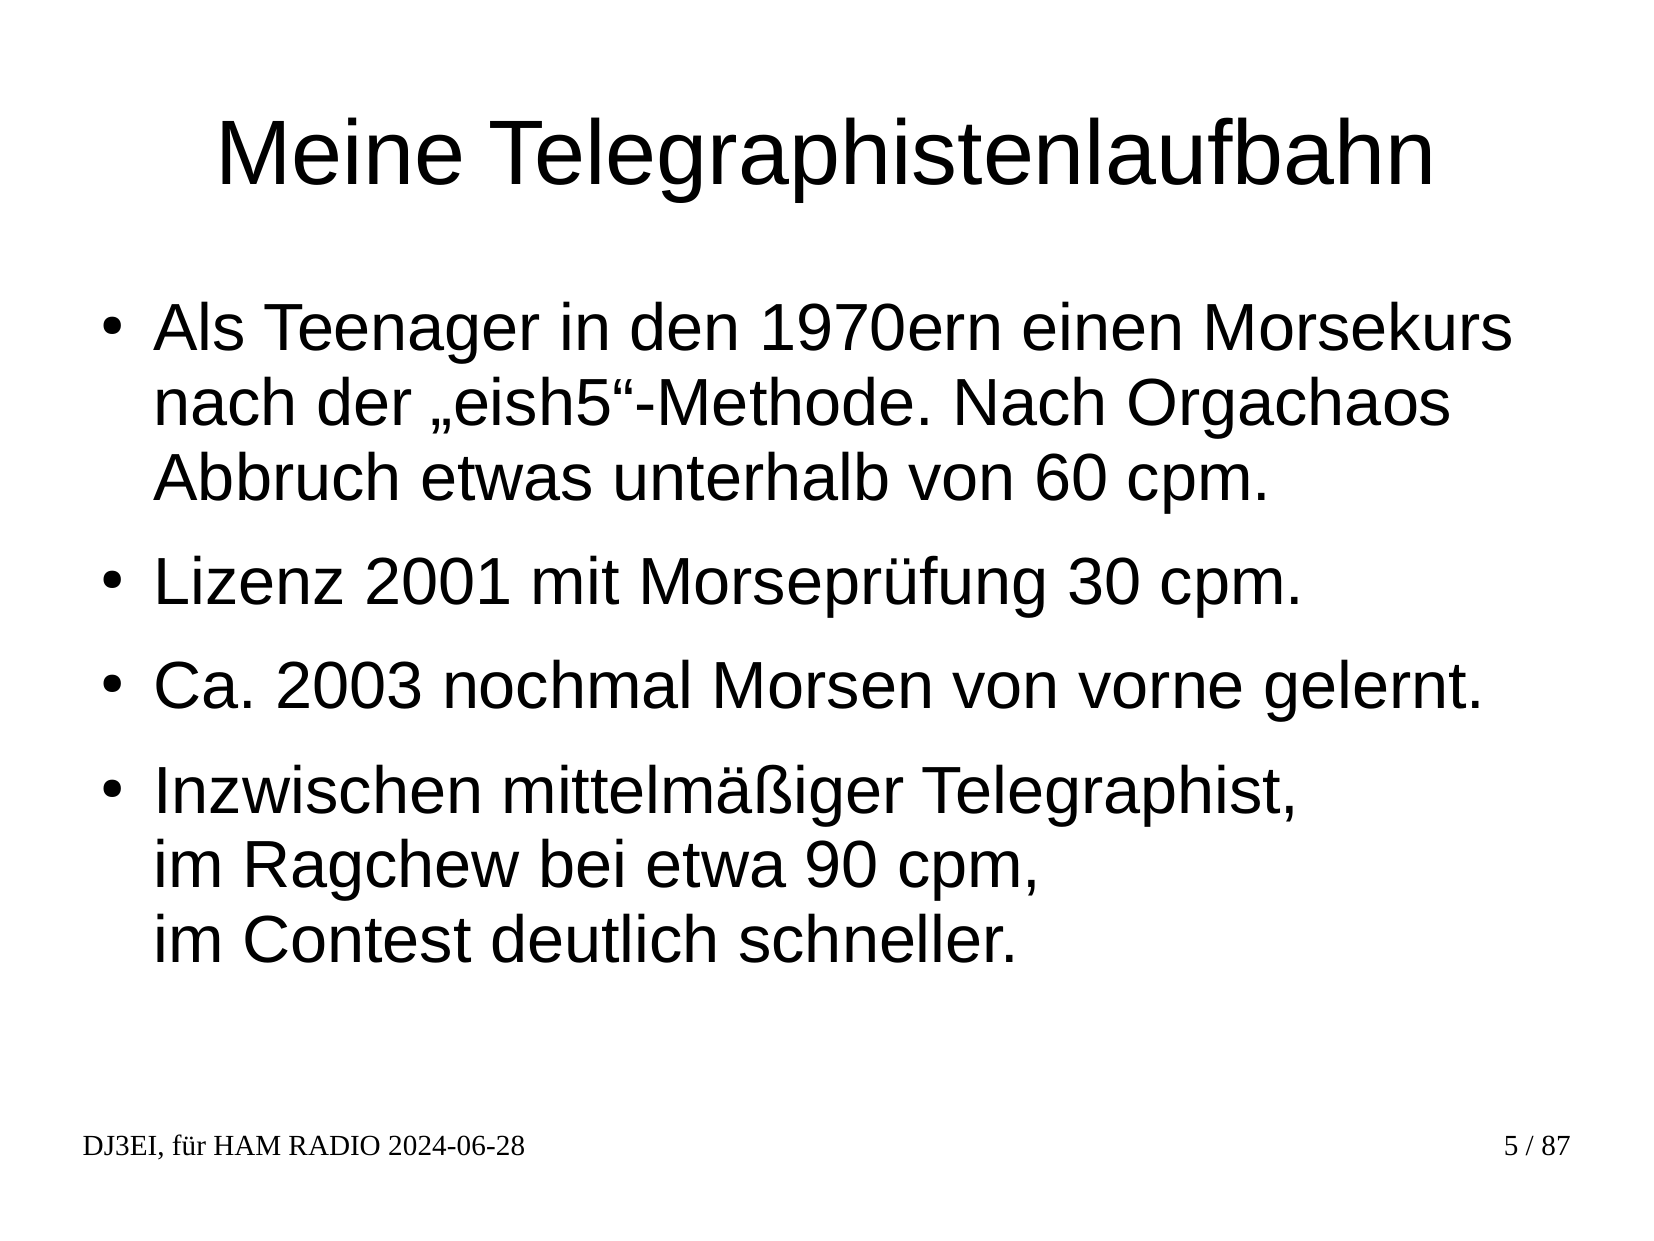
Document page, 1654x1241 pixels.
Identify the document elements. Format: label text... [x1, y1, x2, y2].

list Als Teenager in den 1970ern einen Morsekurs nach der „eish5“-Methode. Nach Orgachaos Abbruch etwas unterhalb von 60 cpm. Lizenz 2001 mit Morseprüfung 30 cpm. Ca. 2003 nochmal Morsen von vorne gelernt. Inzwischen mittelmäßiger Telegraphist, im Ragchew bei etwa 90 cpm, im Contest deutlich schneller. [82, 290, 1571, 1010]
title Meine Telegraphistenlaufbahn [82, 49, 1571, 257]
